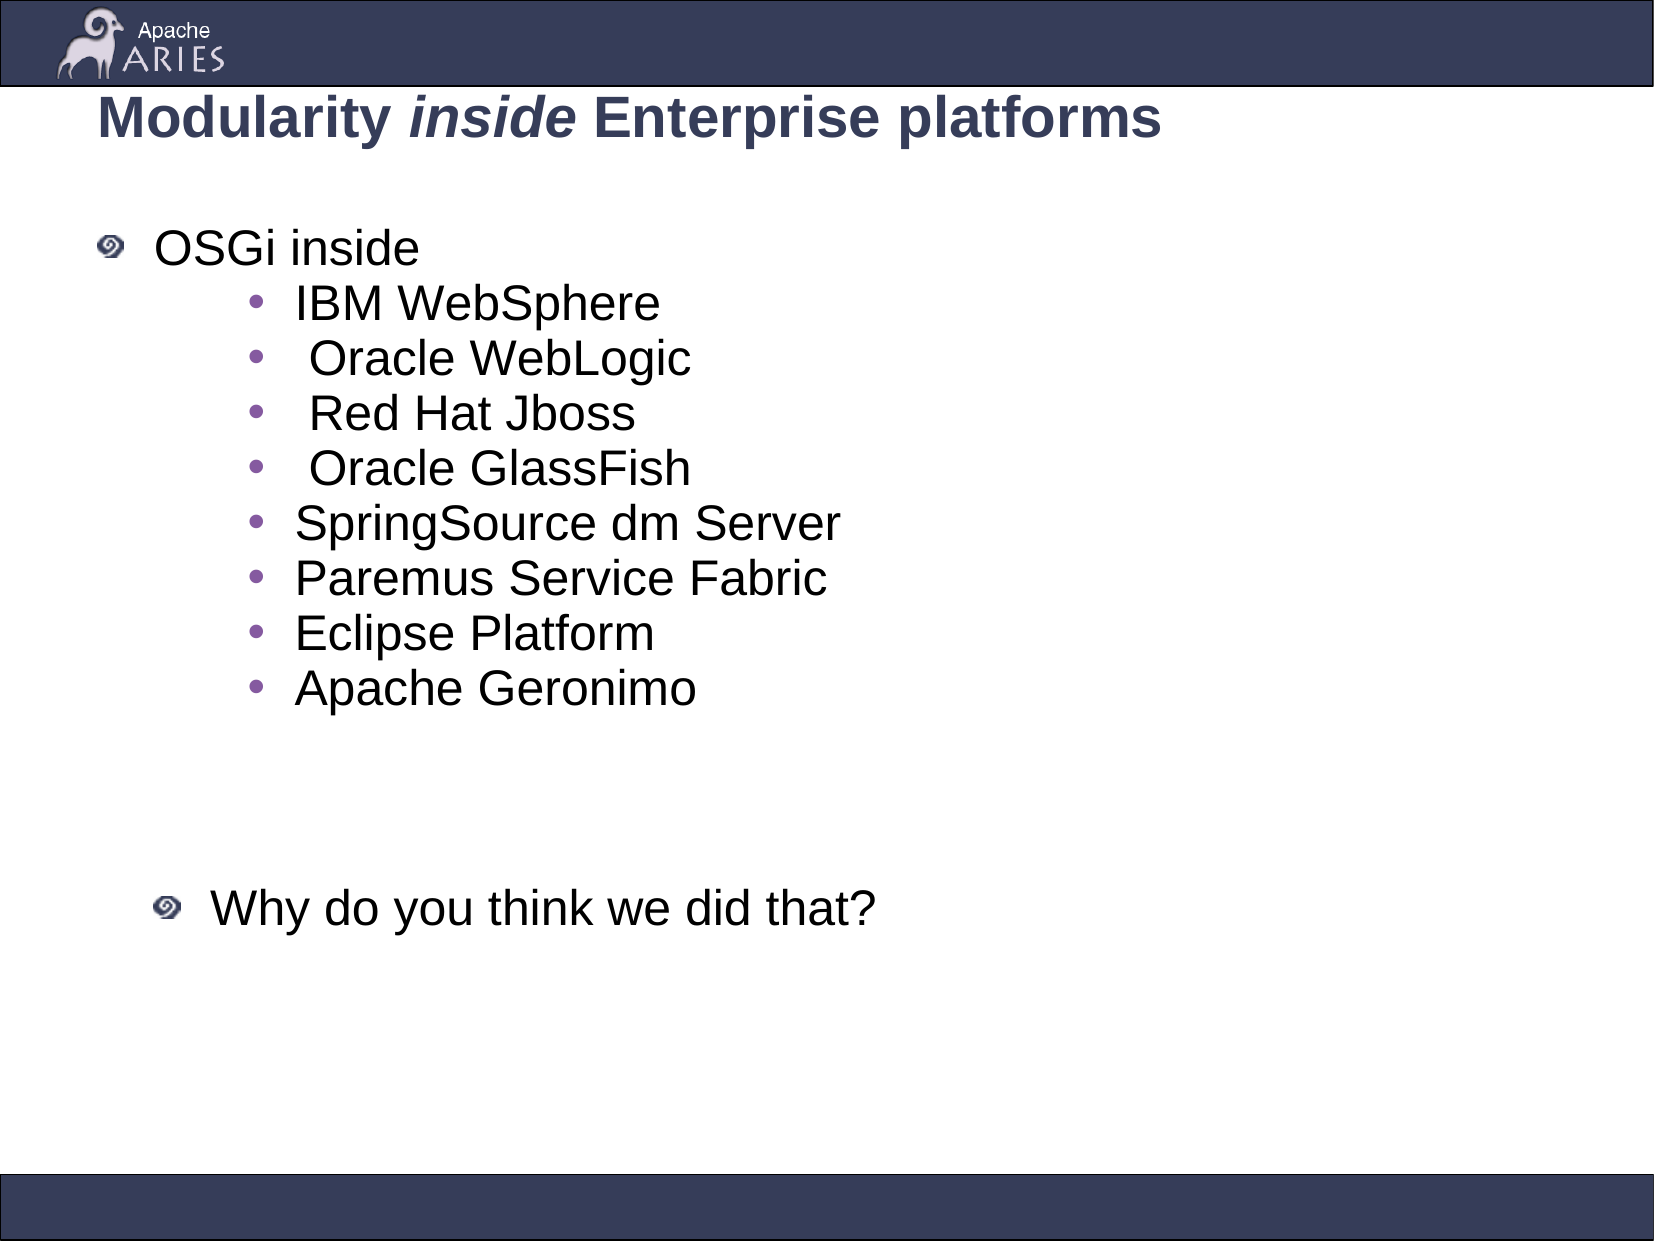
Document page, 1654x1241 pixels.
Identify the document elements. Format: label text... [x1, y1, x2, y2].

list OSGi inside IBM WebSphere Oracle WebLogic Red Hat Jboss Oracle GlassFish SpringSource dm Server Paremus Service Fabric Eclipse Platform Apache Geronimo Why do you think we did that? [82, 222, 1571, 1131]
title Modularity inside Enterprise platforms [82, 54, 1571, 185]
picture [47, 3, 232, 83]
